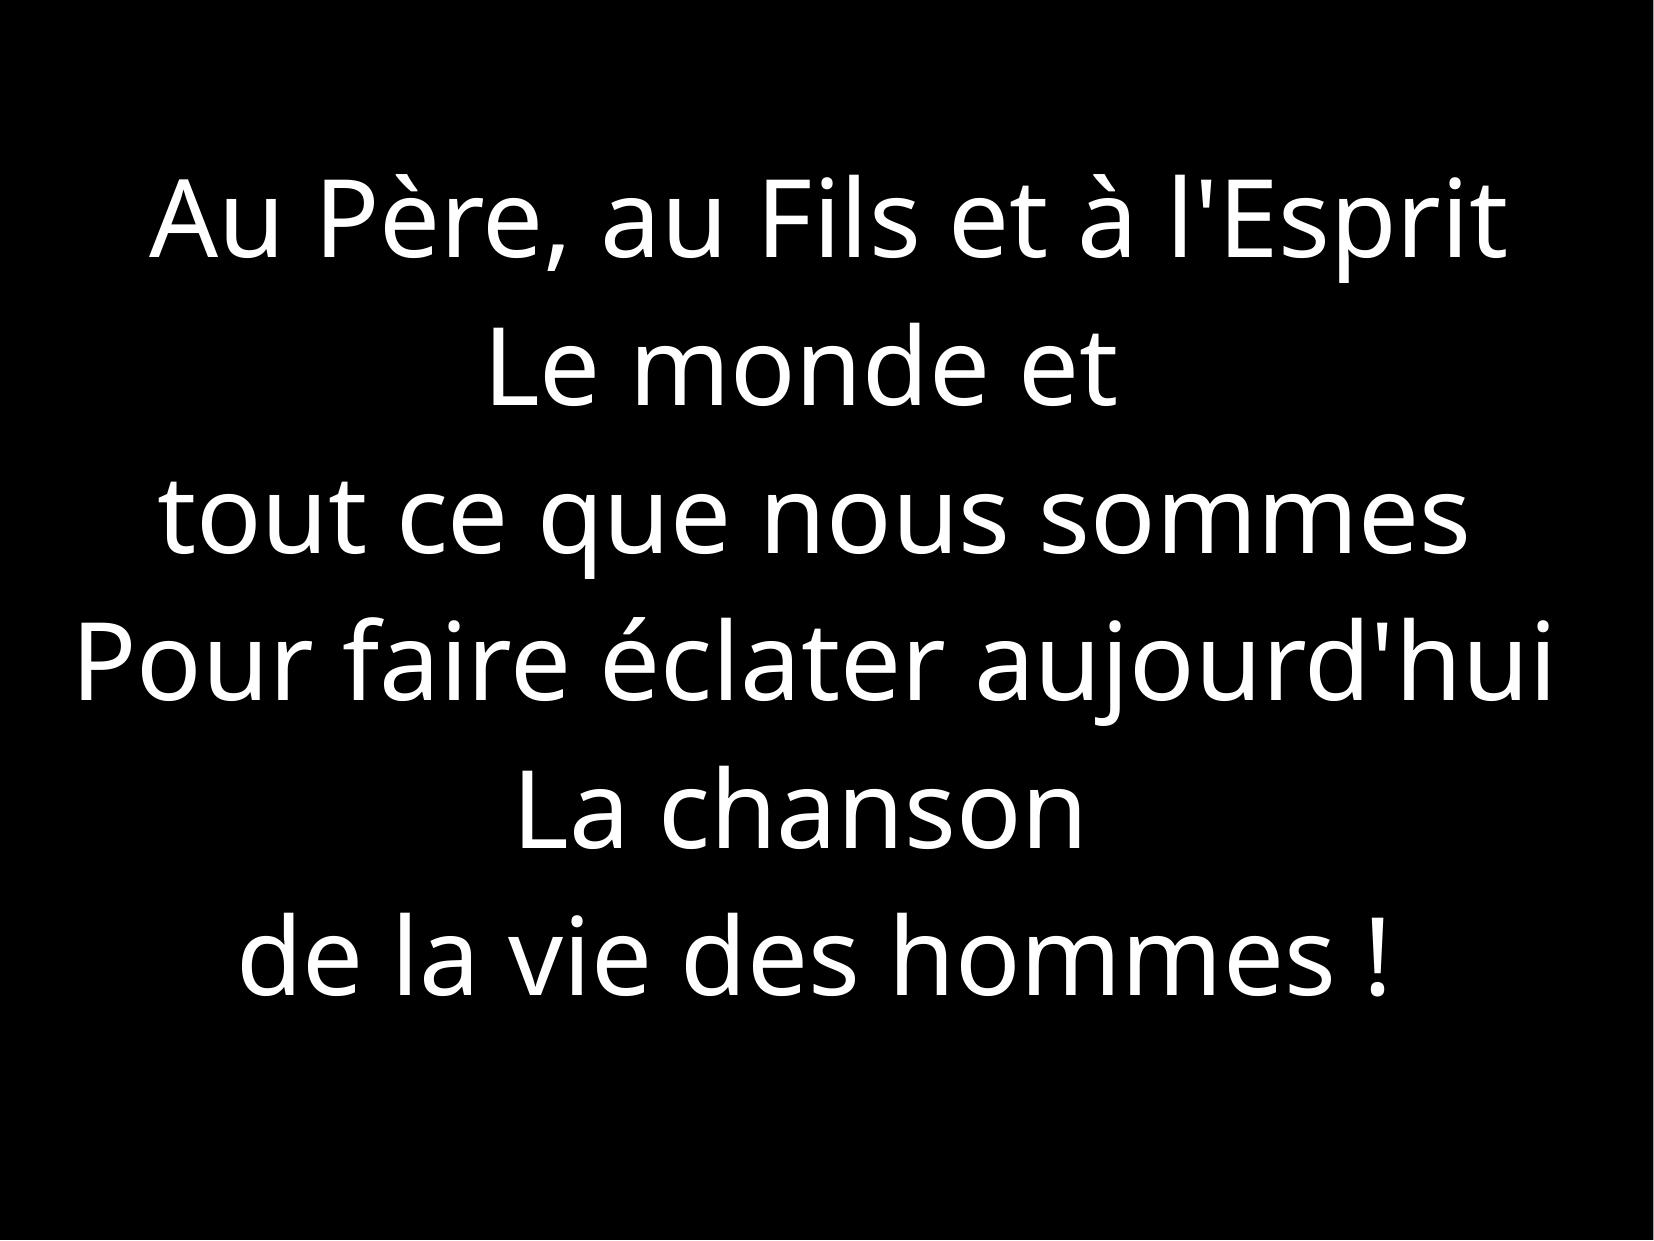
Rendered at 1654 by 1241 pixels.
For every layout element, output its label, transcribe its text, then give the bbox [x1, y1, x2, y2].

subtitle Au Père, au Fils et à l'Esprit Le monde et tout ce que nous sommes Pour faire éclater aujourd'hui La chanson de la vie des hommes ! [70, 47, 1559, 1241]
